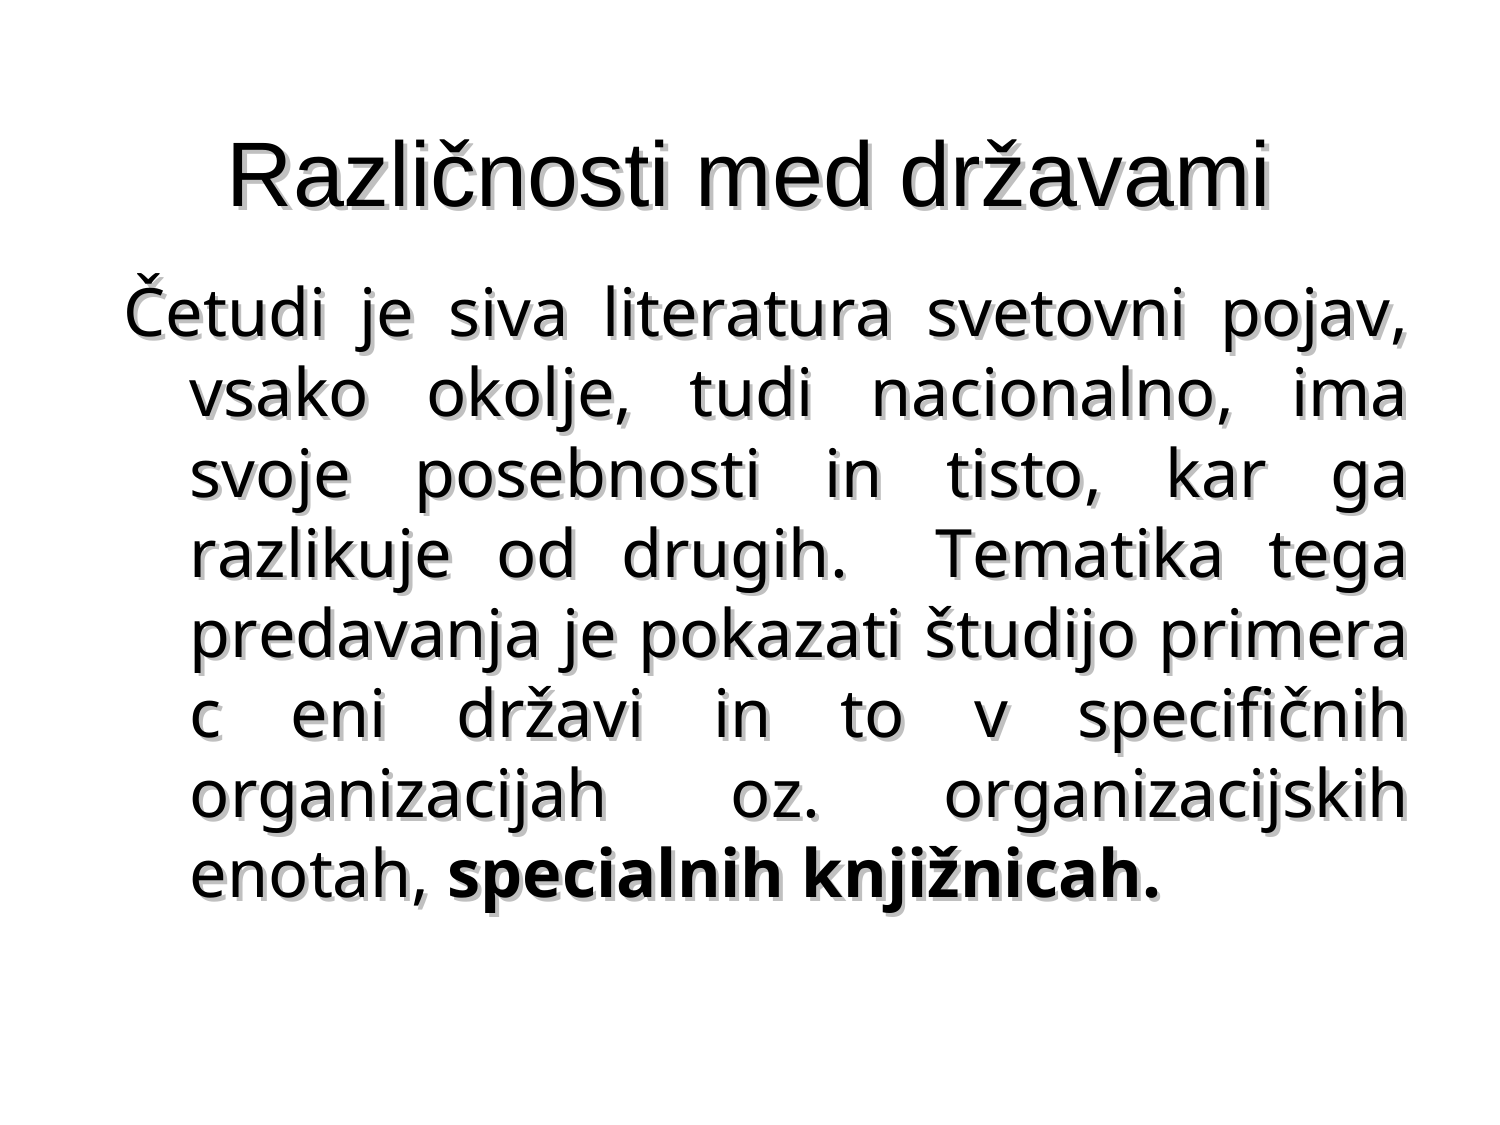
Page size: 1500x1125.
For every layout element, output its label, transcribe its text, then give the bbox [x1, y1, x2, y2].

list Četudi je siva literatura svetovni pojav, vsako okolje, tudi nacionalno, ima svoje posebnosti in tisto, kar ga razlikuje od drugih. Tematika tega predavanja je pokazati študijo primera c eni državi in to v specifičnih organizacijah oz. organizacijskih enotah, specialnih knjižnicah. [75, 262, 1426, 1006]
title Različnosti med državami [75, 25, 1426, 233]
